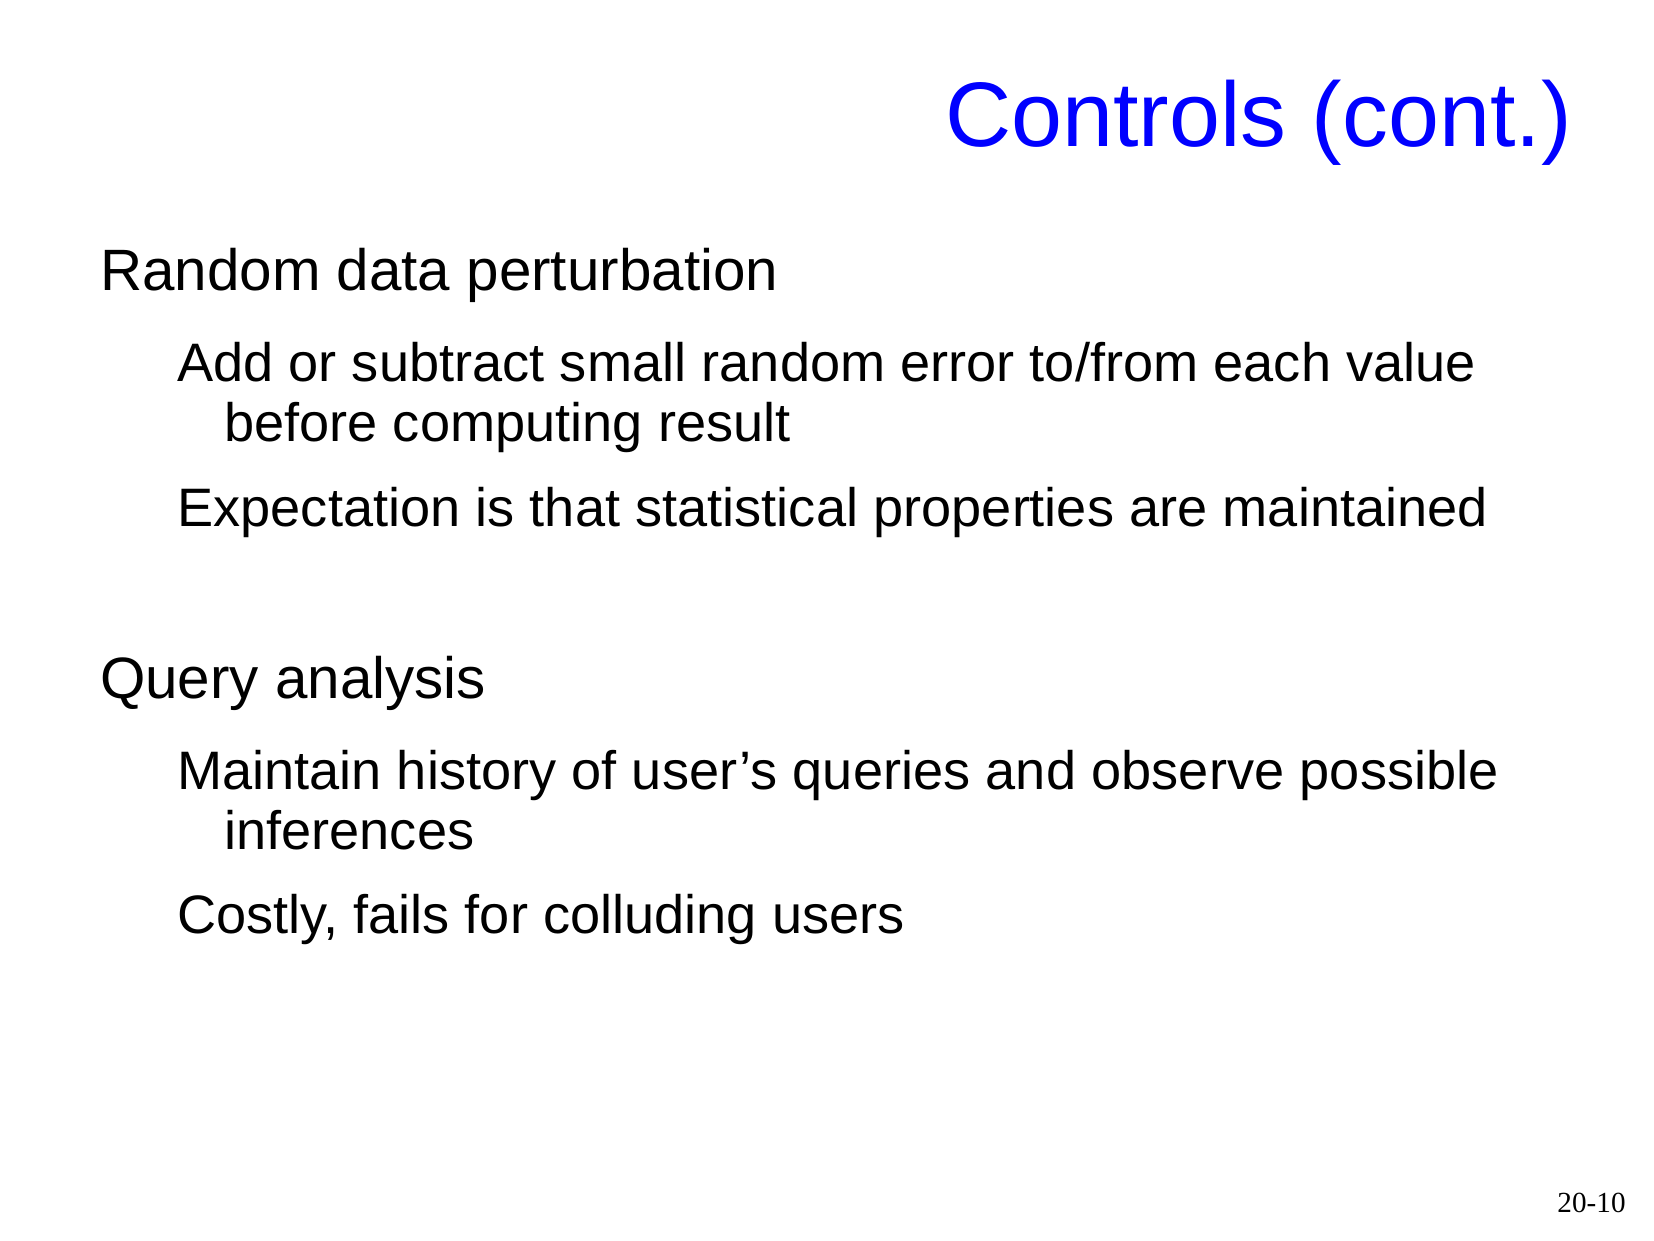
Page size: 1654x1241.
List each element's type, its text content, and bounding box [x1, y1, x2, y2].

list Random data perturbation Add or subtract small random error to/from each value before computing result Expectation is that statistical properties are maintained Query analysis Maintain history of user’s queries and observe possible inferences Costly, fails for colluding users [82, 237, 1571, 1170]
title Controls (cont.) [84, 11, 1573, 218]
